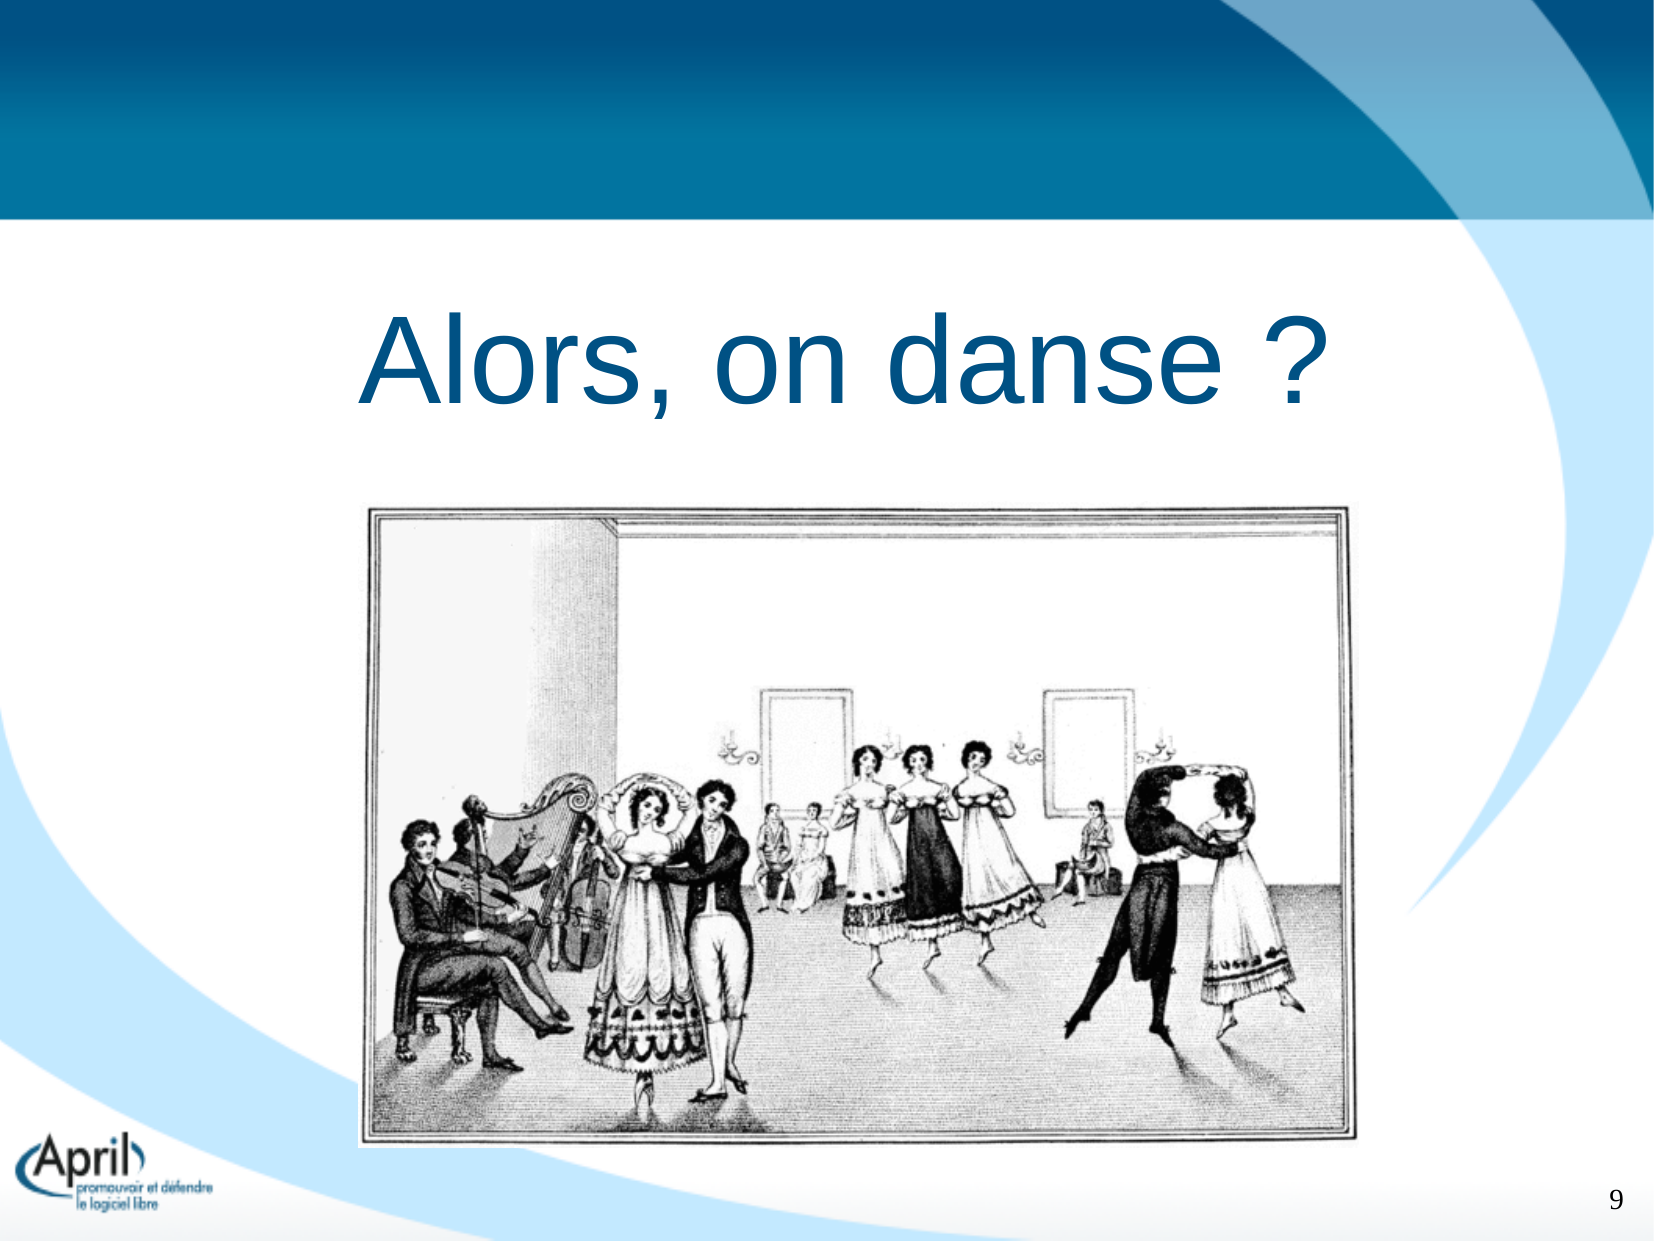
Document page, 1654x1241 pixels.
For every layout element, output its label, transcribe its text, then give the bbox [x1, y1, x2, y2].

list Alors, on danse ? [82, 290, 1571, 1109]
picture [0, 0, 1654, 1241]
